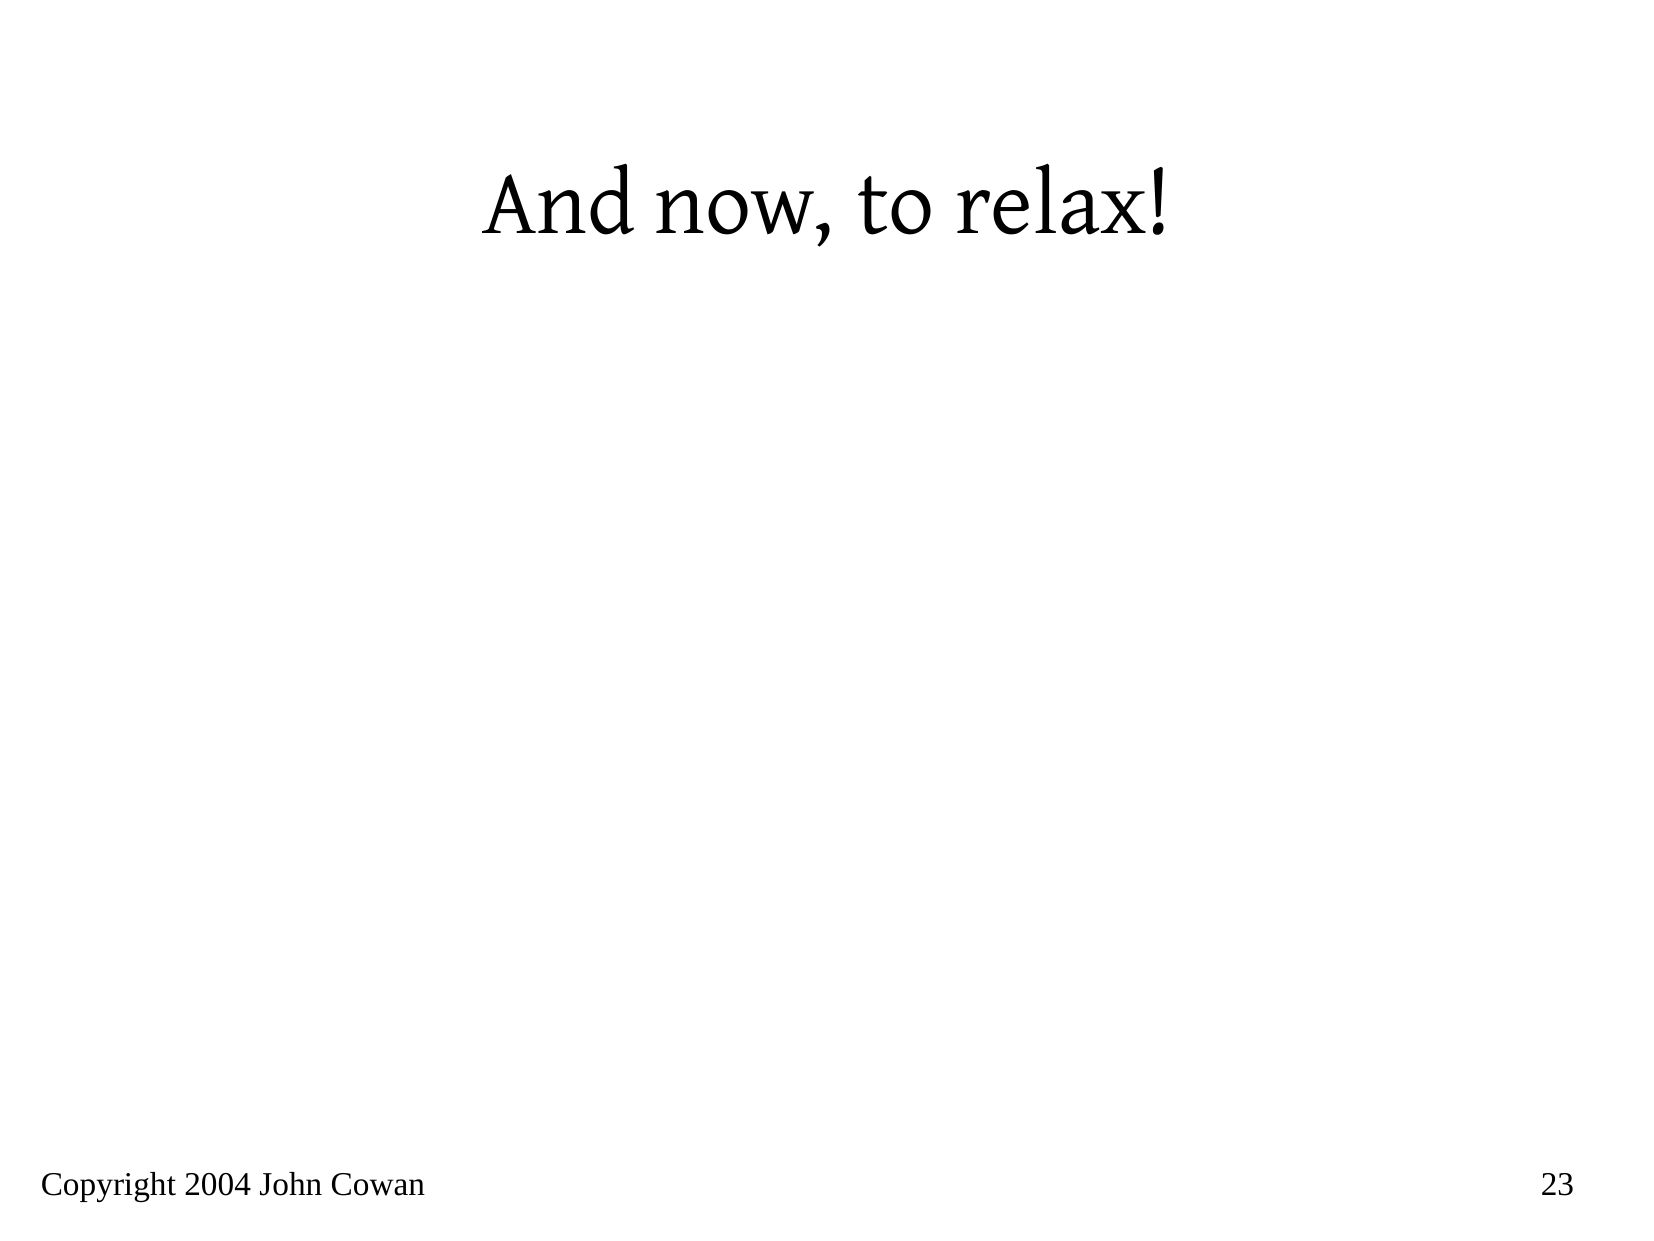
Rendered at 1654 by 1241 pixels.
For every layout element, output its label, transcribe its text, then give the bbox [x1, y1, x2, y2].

title And now, to relax! [121, 102, 1534, 311]
